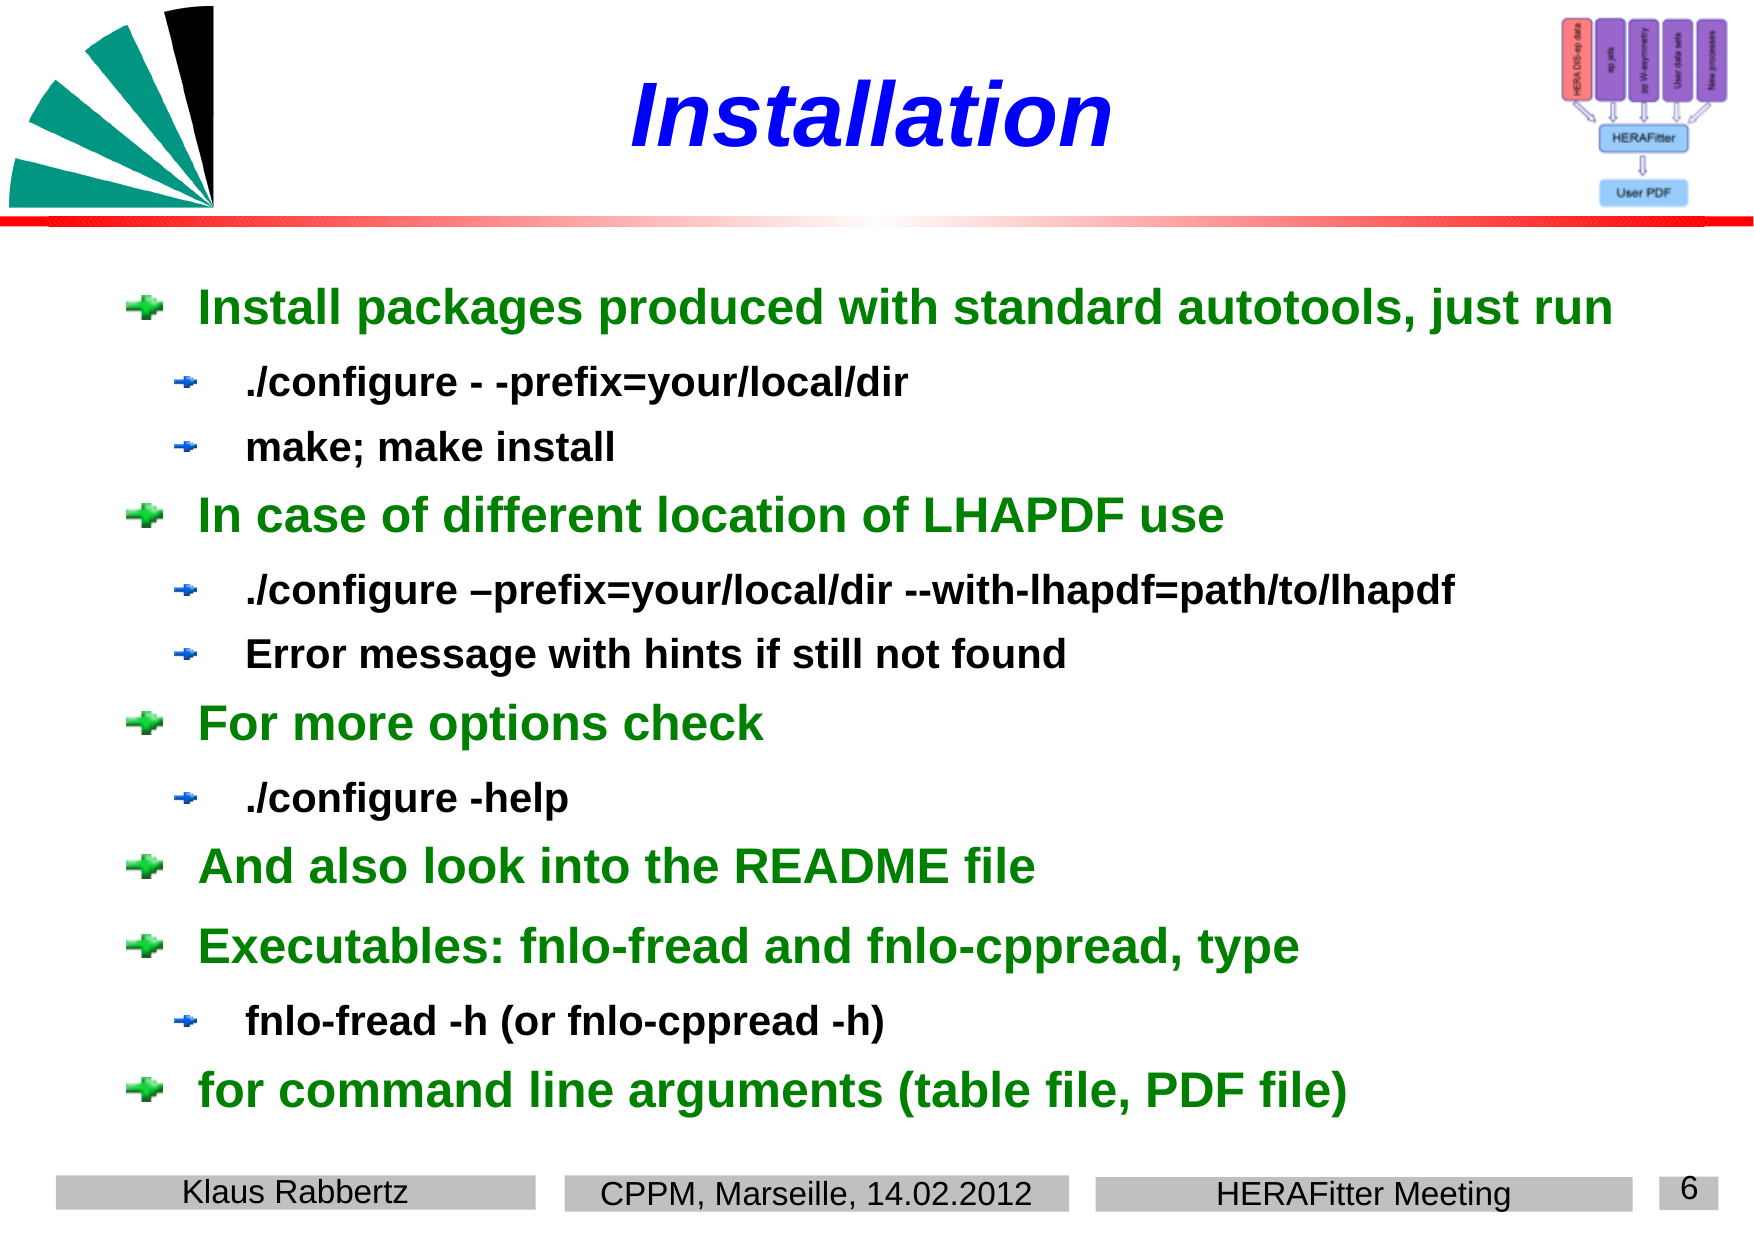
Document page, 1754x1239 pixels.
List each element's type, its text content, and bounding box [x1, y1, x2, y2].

list Install packages produced with standard autotools, just run ./configure - -prefix=your/local/dir make; make install In case of different location of LHAPDF use ./configure –prefix=your/local/dir --with-lhapdf=path/to/lhapdf Error message with hints if still not found For more options check ./configure -help And also look into the README file Executables: fnlo-fread and fnlo-cppread, type fnlo-fread -h (or fnlo-cppread -h) for command line arguments (table file, PDF file) [67, 279, 1693, 1118]
title Installation [282, 21, 1566, 183]
picture [1552, 15, 1736, 211]
picture [9, 6, 214, 210]
